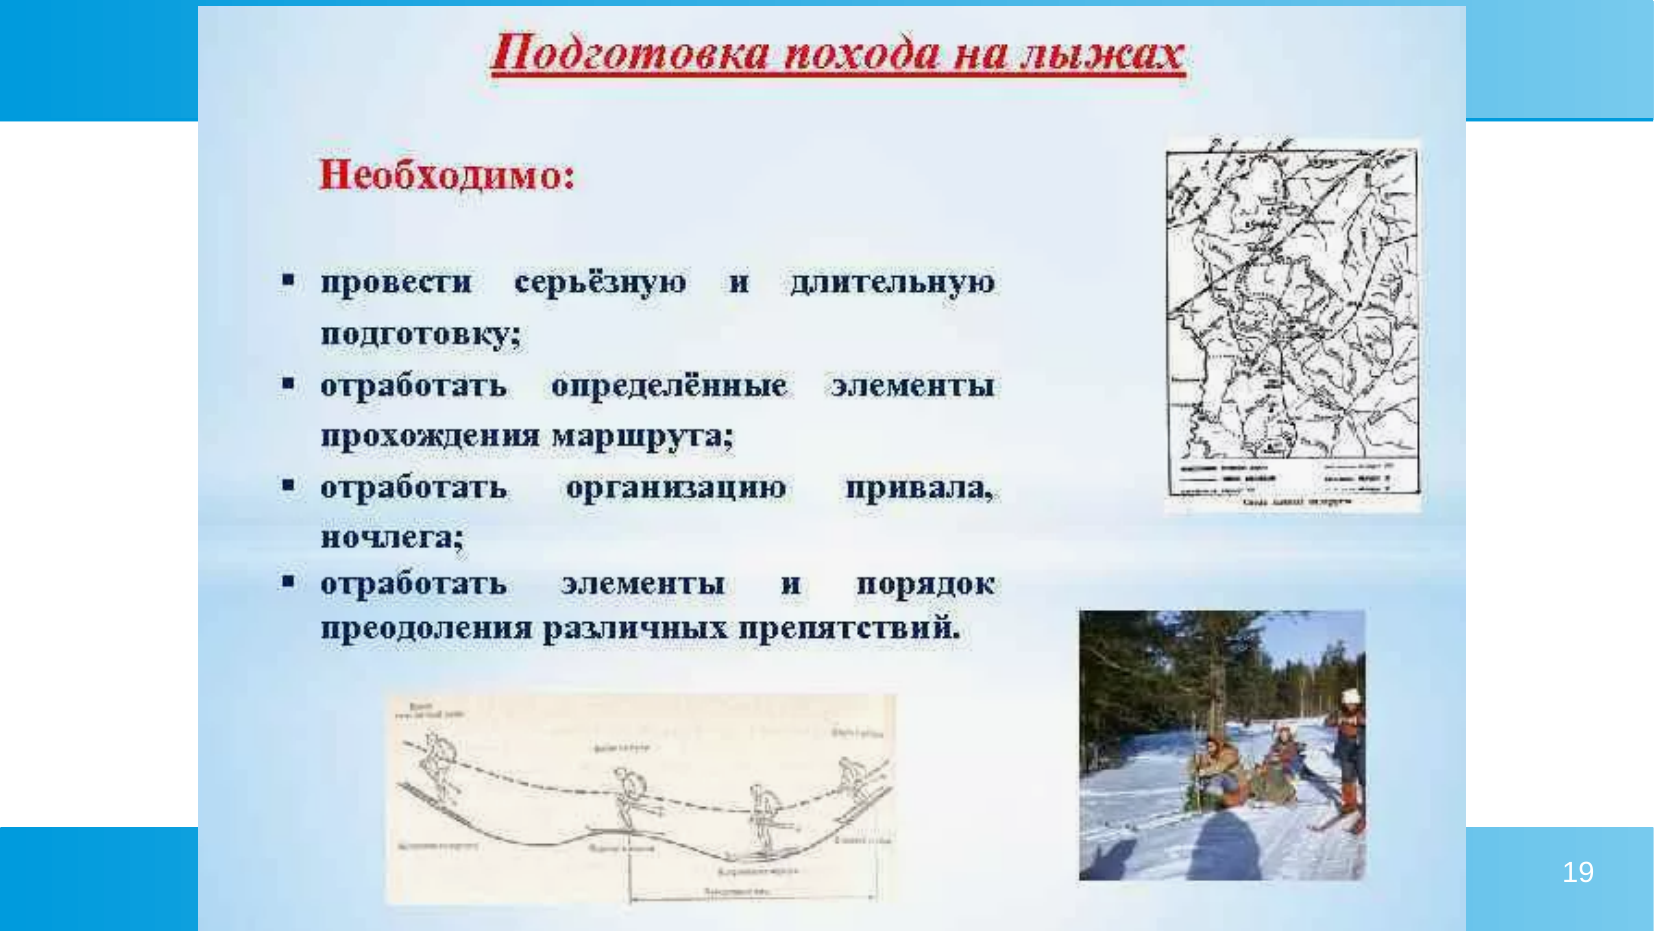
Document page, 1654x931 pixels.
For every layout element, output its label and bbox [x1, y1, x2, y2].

picture [198, 6, 1466, 931]
